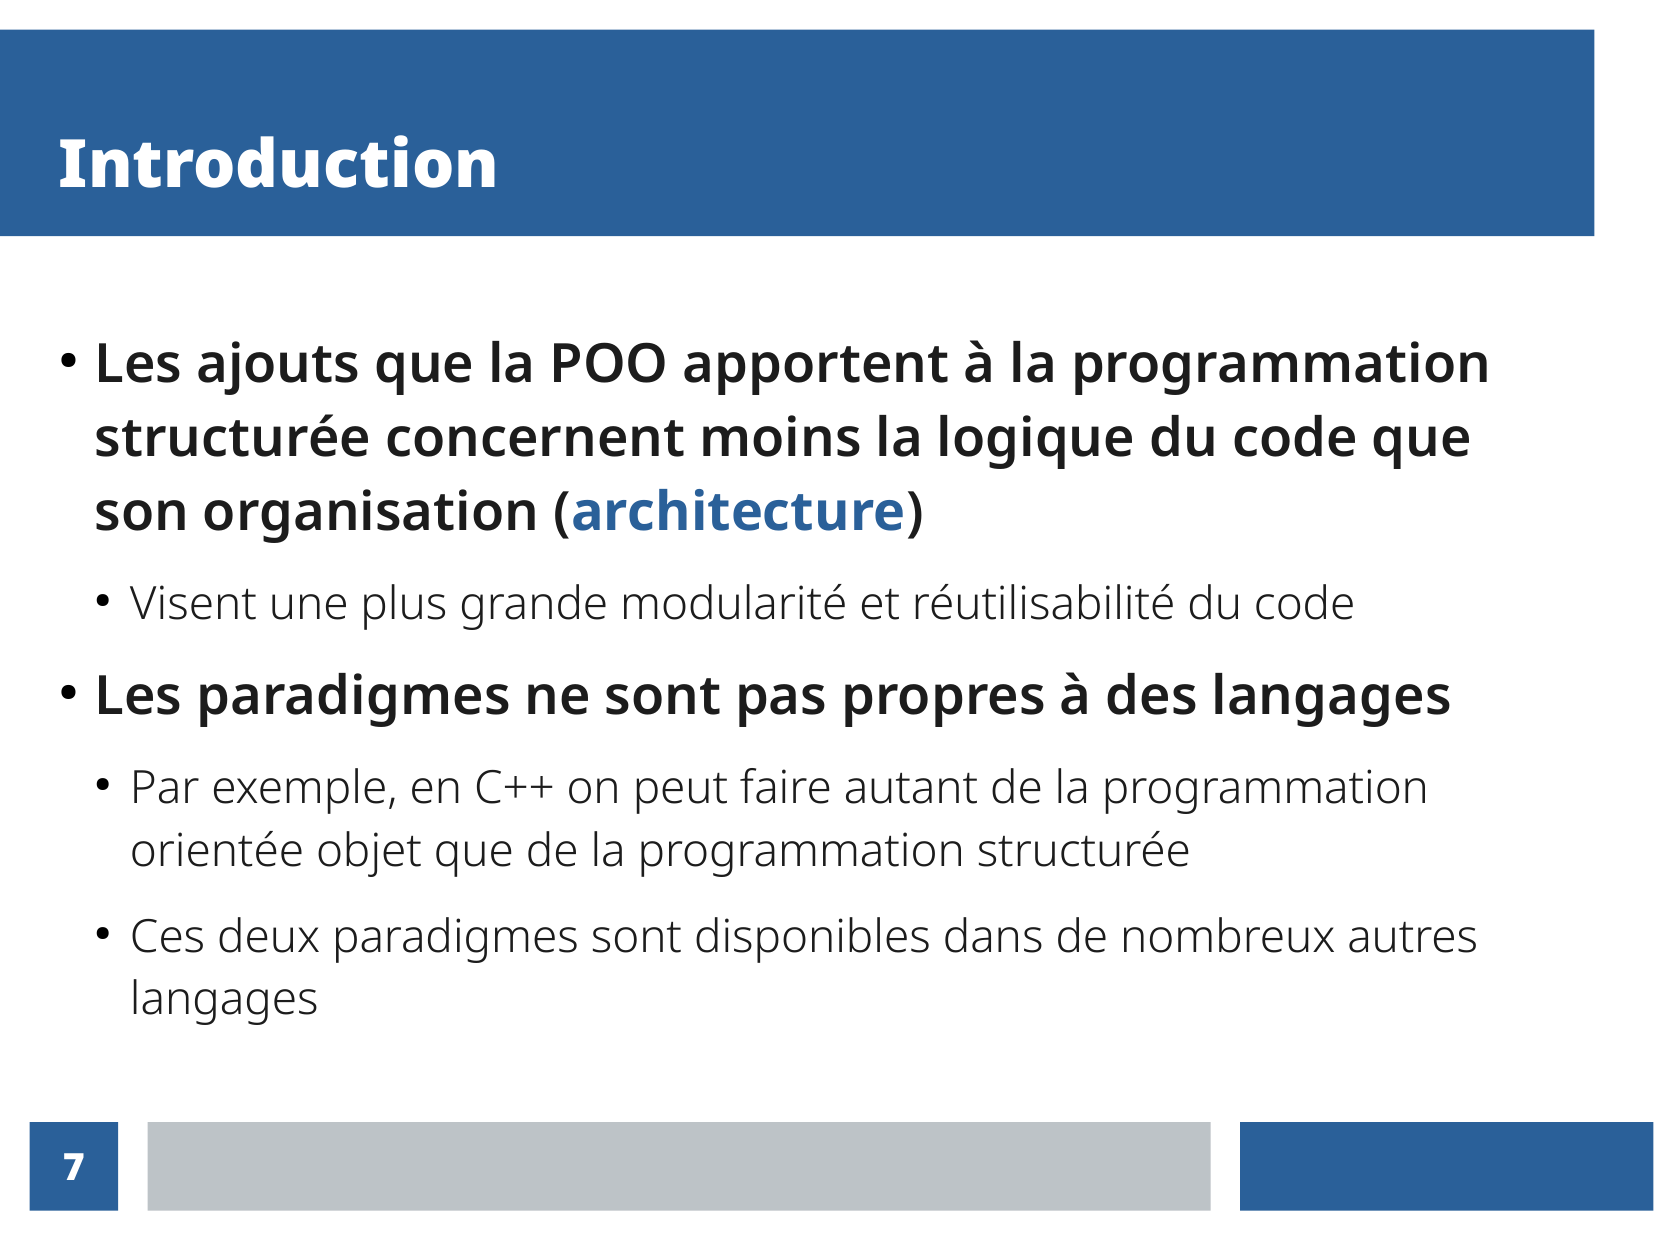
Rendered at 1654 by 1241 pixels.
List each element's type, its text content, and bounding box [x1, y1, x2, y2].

title Introduction [59, 59, 1595, 207]
list Les ajouts que la POO apportent à la programmation structurée concernent moins la logique du code que son organisation (architecture) Visent une plus grande modularité et réutilisabilité du code Les paradigmes ne sont pas propres à des langages Par exemple, en C++ on peut faire autant de la programmation orientée objet que de la programmation structurée Ces deux paradigmes sont disponibles dans de nombreux autres langages [59, 324, 1565, 1093]
